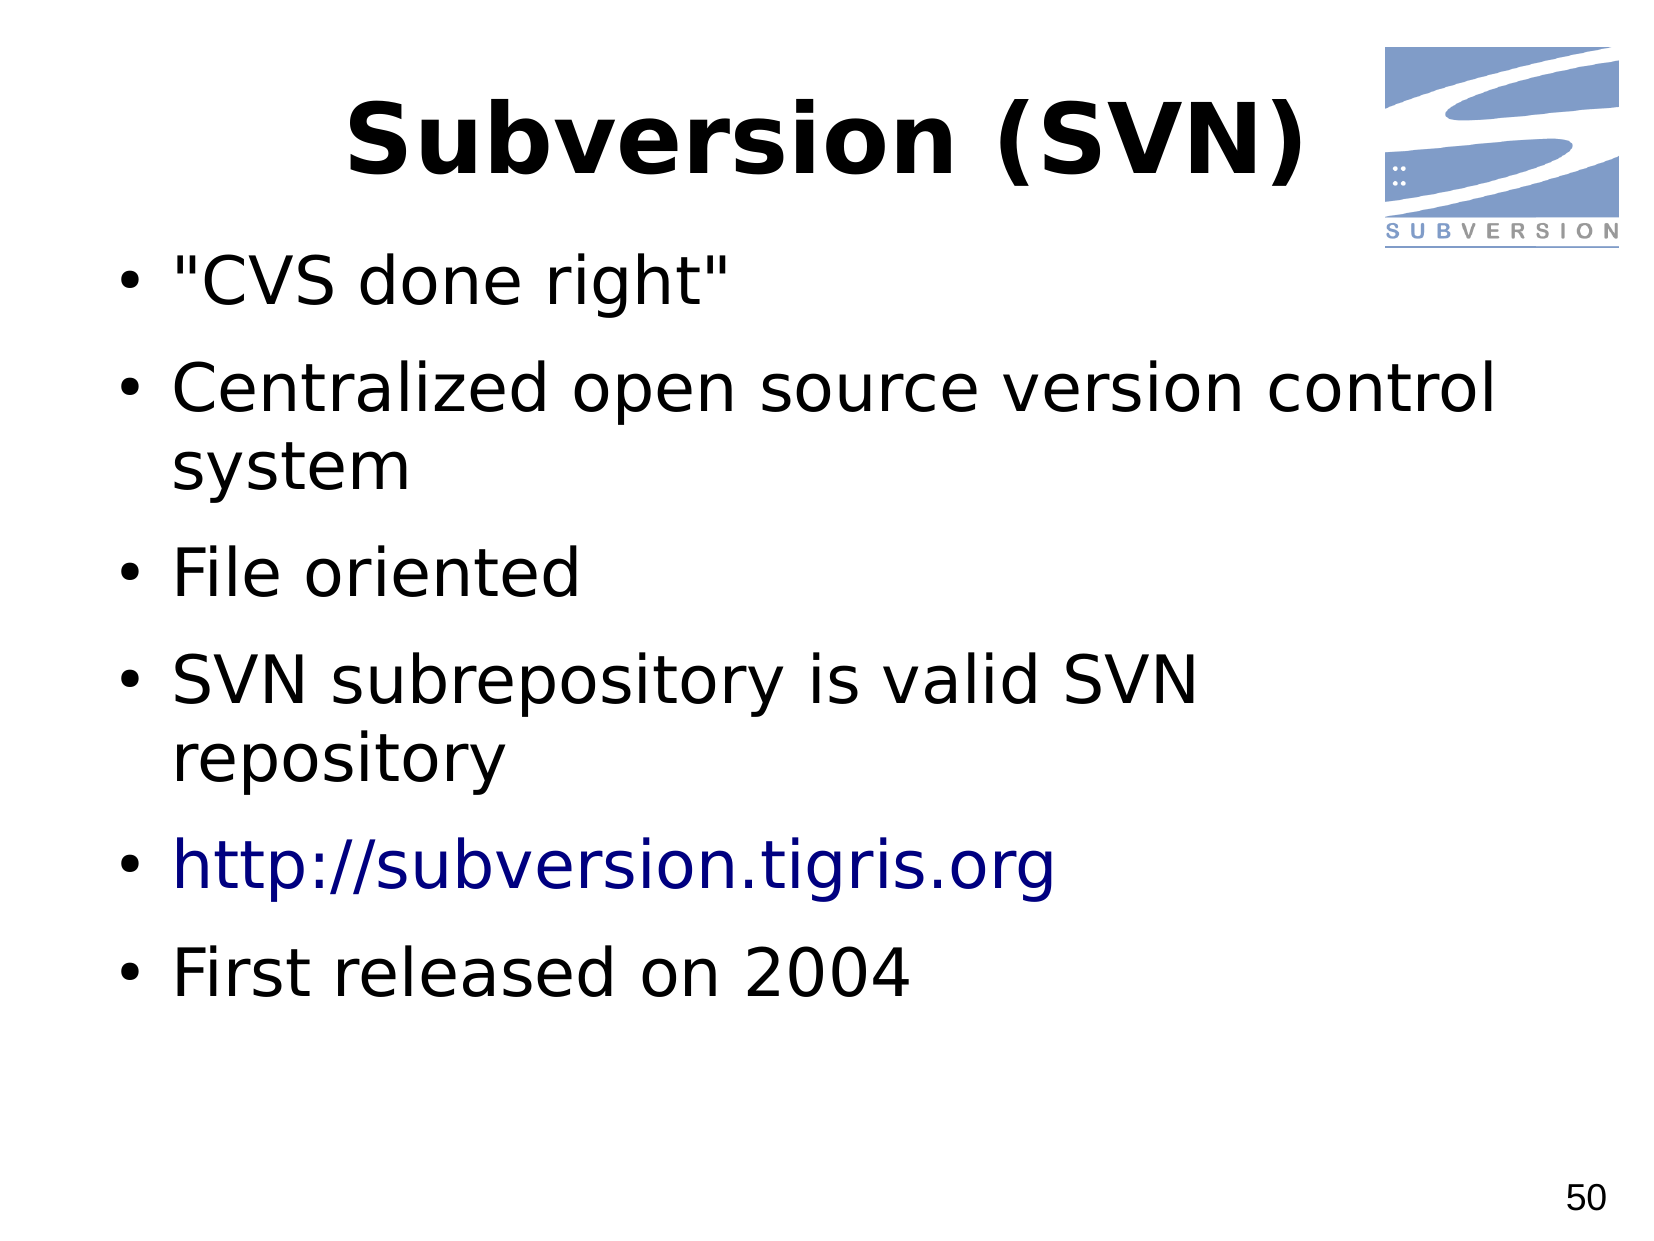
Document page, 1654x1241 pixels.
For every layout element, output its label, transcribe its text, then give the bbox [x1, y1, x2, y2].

list "CVS done right" Centralized open source version control system File oriented SVN subrepository is valid SVN repository http://subversion.tigris.org First released on 2004 [82, 236, 1571, 1205]
picture [1385, 47, 1619, 249]
title Subversion (SVN) [82, 61, 1385, 207]
